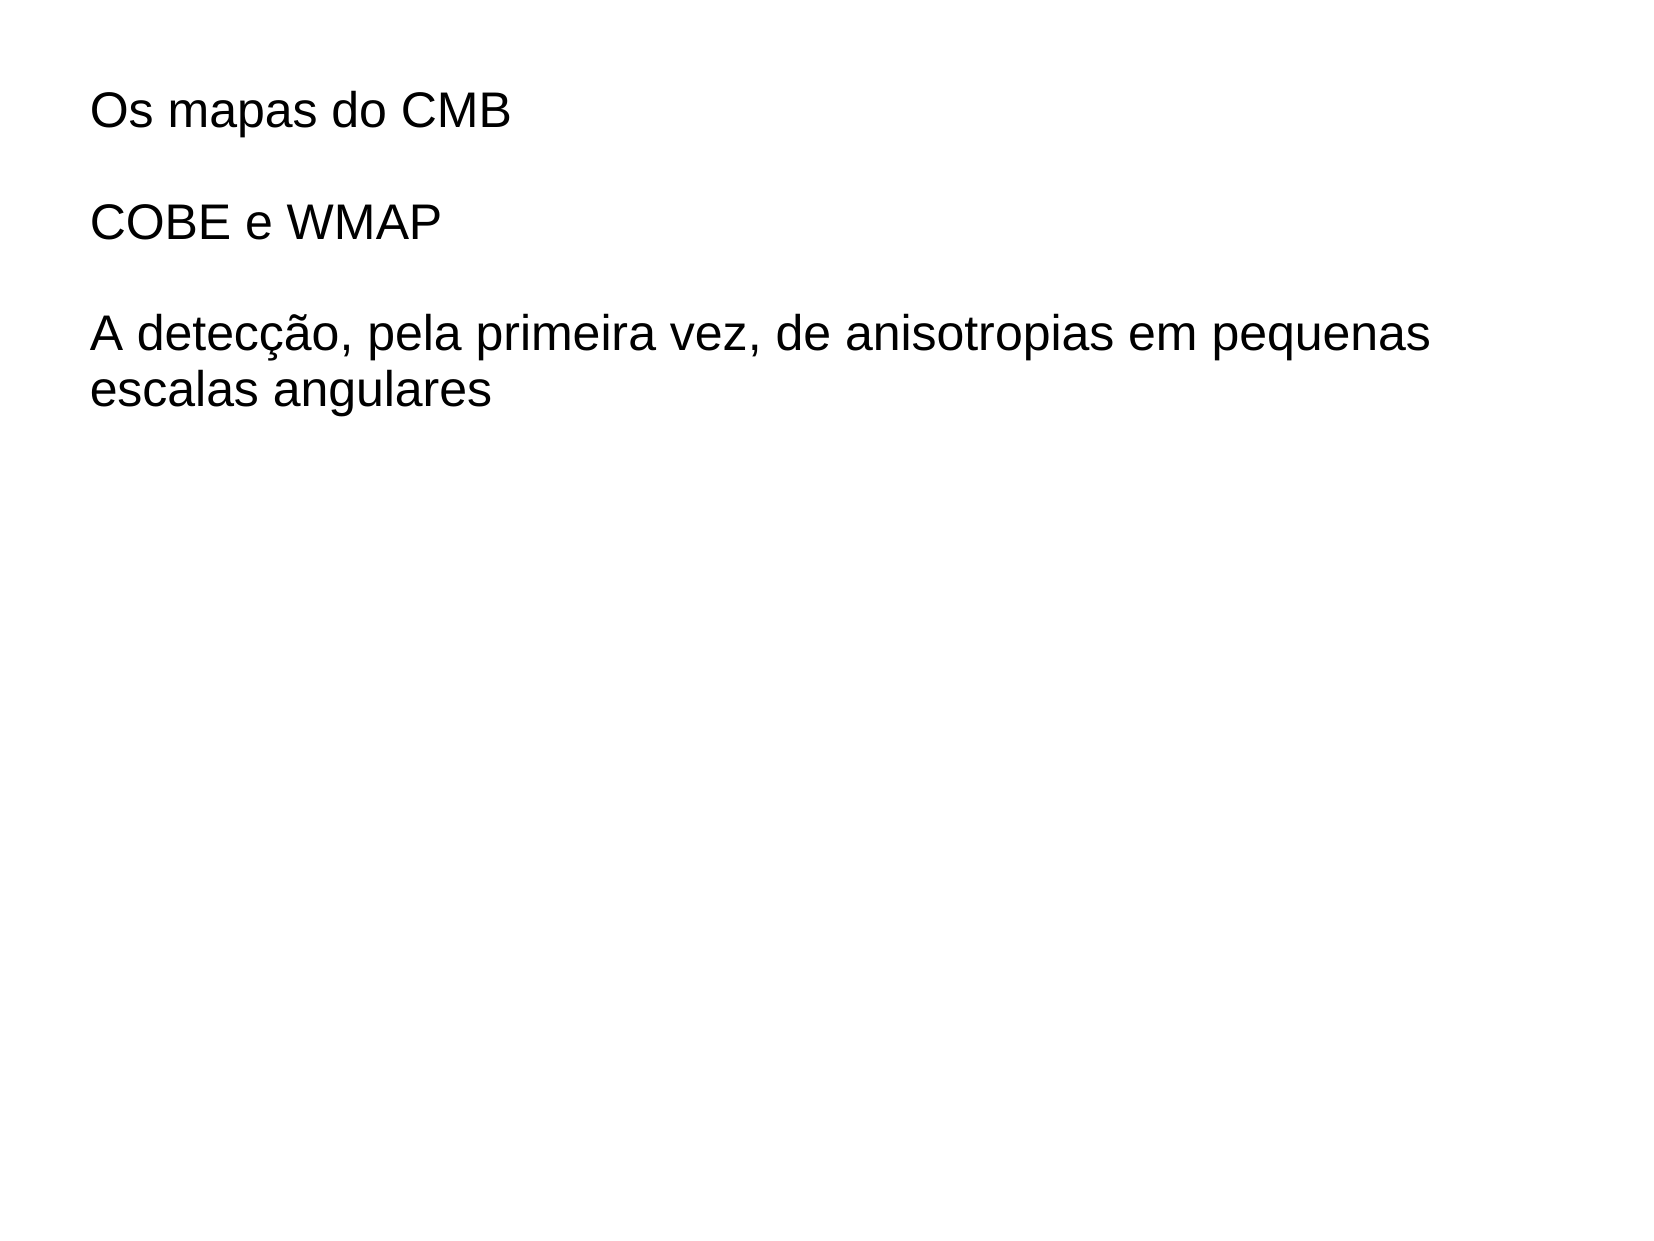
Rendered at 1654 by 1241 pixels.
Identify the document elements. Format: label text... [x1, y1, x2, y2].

text_box Os mapas do CMB COBE e WMAP A detecção, pela primeira vez, de anisotropias em pequenas escalas angulares [75, 75, 1576, 425]
